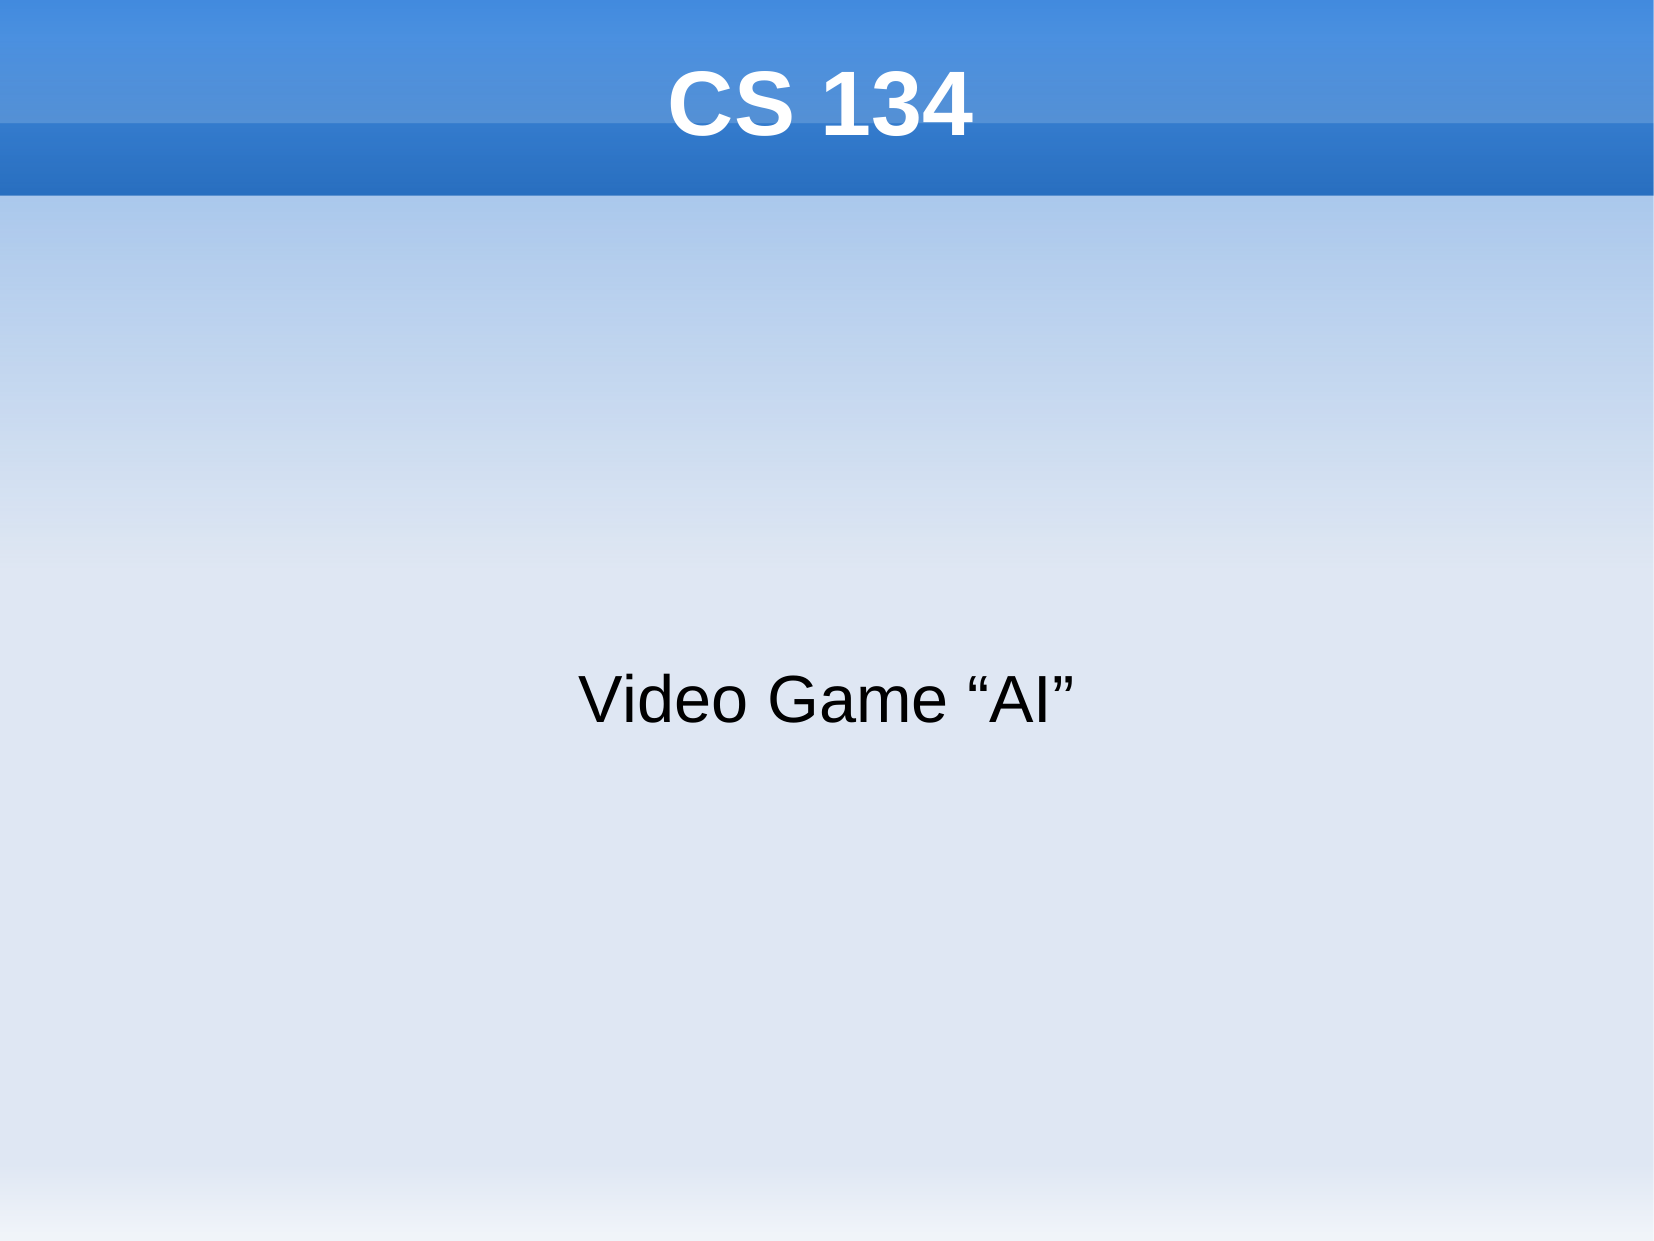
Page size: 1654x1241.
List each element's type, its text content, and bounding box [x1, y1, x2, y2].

picture [0, 0, 1654, 1241]
title CS 134 [76, 0, 1565, 208]
subtitle Video Game “AI” [82, 290, 1571, 1109]
